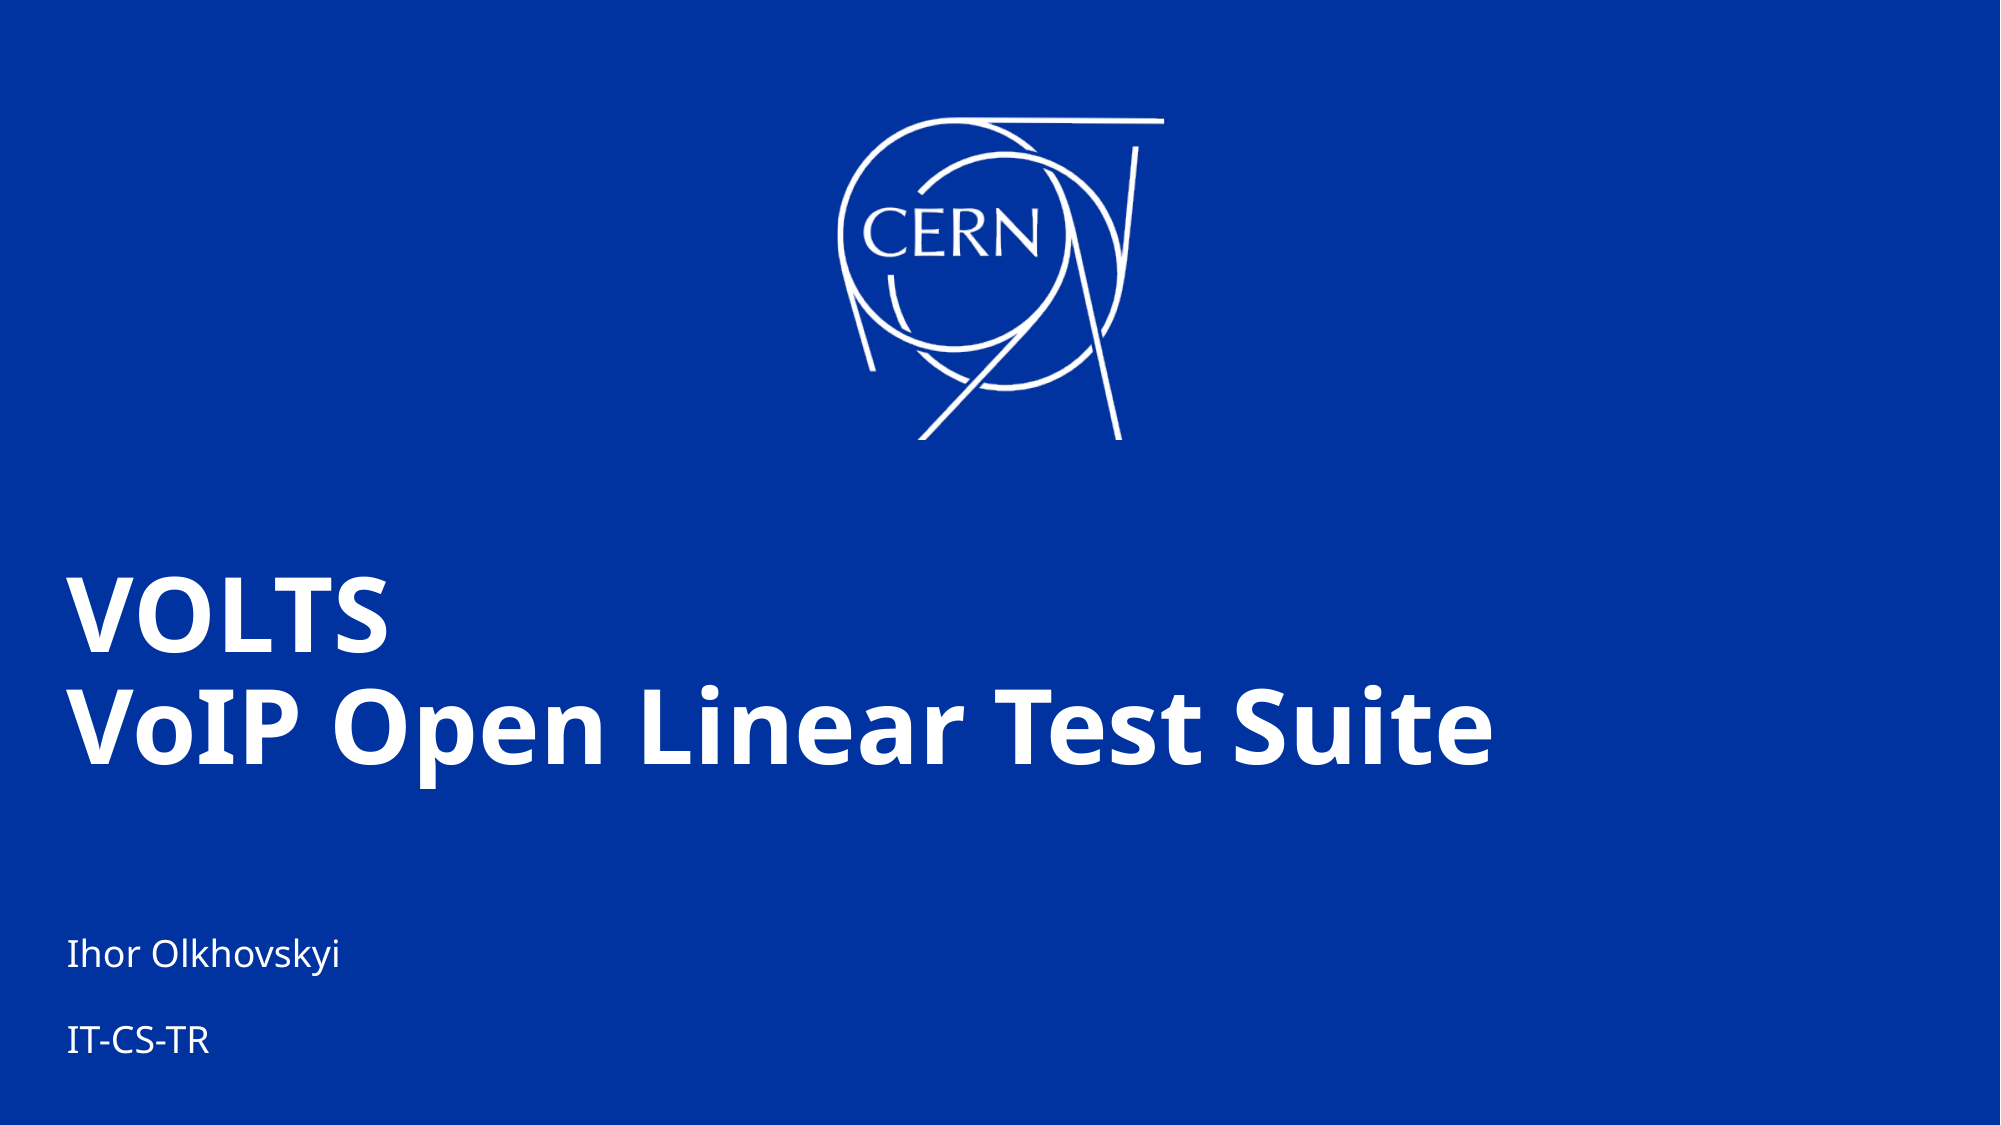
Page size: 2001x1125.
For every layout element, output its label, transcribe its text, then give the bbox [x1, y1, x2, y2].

subtitle Ihor Olkhovskyi IT-CS-TR [66, 935, 1933, 1067]
title VOLTS VoIP Open Linear Test Suite [66, 562, 1933, 916]
